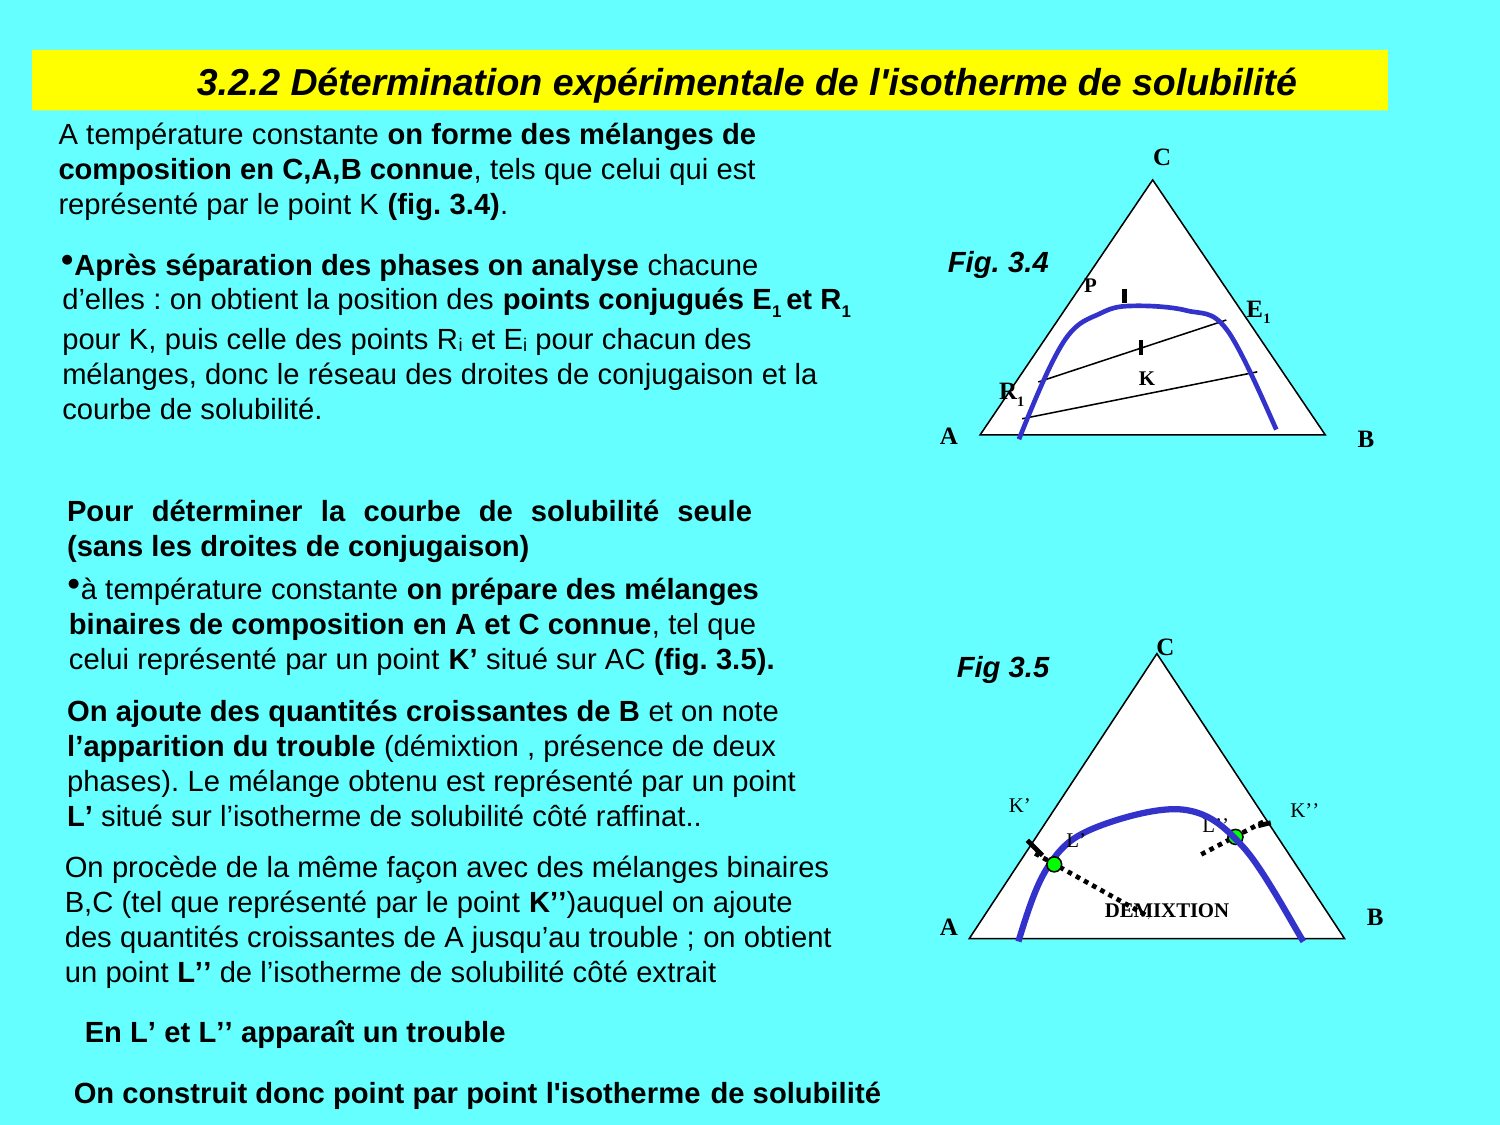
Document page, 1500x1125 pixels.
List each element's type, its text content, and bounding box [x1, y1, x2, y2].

text_box [1024, 179, 1326, 435]
text_box à température constante on prépare des mélanges binaires de composition en A et C connue, tel que celui représenté par un point K’ situé sur AC (fig. 3.5). [54, 562, 832, 684]
text_box [986, 413, 1026, 435]
text_box K’’ [1275, 788, 1336, 834]
text_box B [1342, 415, 1403, 461]
text_box [1026, 303, 1102, 369]
text_box A [925, 411, 986, 458]
text_box R1 [1033, 386, 1045, 413]
text_box E1 [1231, 284, 1292, 330]
text_box C [1138, 132, 1199, 178]
text_box En L’ et L’’ apparaît un trouble [69, 1005, 852, 1057]
text_box L’’ [1187, 803, 1266, 843]
text_box A température constante on forme des mélanges de composition en C,A,B connue, tels que celui qui est représenté par le point K (fig. 3.4). [0, 108, 870, 229]
text_box On construit donc point par point l'isotherme de solubilité [59, 1062, 1388, 1118]
text_box L’ [1051, 819, 1105, 860]
text_box Fig 3.5 [942, 641, 1069, 685]
text_box DEMIXTION [1090, 889, 1253, 926]
text_box C [1141, 622, 1202, 668]
text_box Après séparation des phases on analyse chacune d’elles : on obtient la position des points conjugués E1 et R1 pour K, puis celle des points Ri et Ei pour chacun des mélanges, donc le réseau des droites de conjugaison et la courbe de solubilité. [0, 238, 870, 487]
text_box R1 [984, 367, 1045, 413]
text_box On procède de la même façon avec des mélanges binaires B,C (tel que représenté par le point K’’)auquel on ajoute des quantités croissantes de A jusqu’au trouble ; on obtient un point L’’ de l’isotherme de solubilité côté extrait [49, 841, 857, 997]
text_box [1055, 668, 1256, 820]
text_box P [1069, 263, 1115, 309]
text_box [1245, 826, 1345, 939]
text_box [1045, 324, 1247, 413]
text_box K [1124, 356, 1170, 403]
text_box Fig. 3.4 [933, 236, 1081, 287]
text_box On ajoute des quantités croissantes de B et on note l’apparition du trouble (démixtion , présence de deux phases). Le mélange obtenu est représenté par un point L’ situé sur l’isotherme de solubilité côté raffinat.. [52, 685, 816, 841]
text_box 3.2.2 Détermination expérimentale de l'isotherme de solubilité [32, 49, 1388, 111]
text_box Pour déterminer la courbe de solubilité seule (sans les droites de conjugaison) [52, 487, 768, 571]
text_box [1049, 309, 1215, 377]
text_box [986, 813, 1297, 939]
text_box L’’ [1187, 814, 1234, 843]
text_box B [1352, 892, 1413, 939]
text_box A [925, 902, 986, 948]
text_box K’ [994, 784, 1055, 830]
